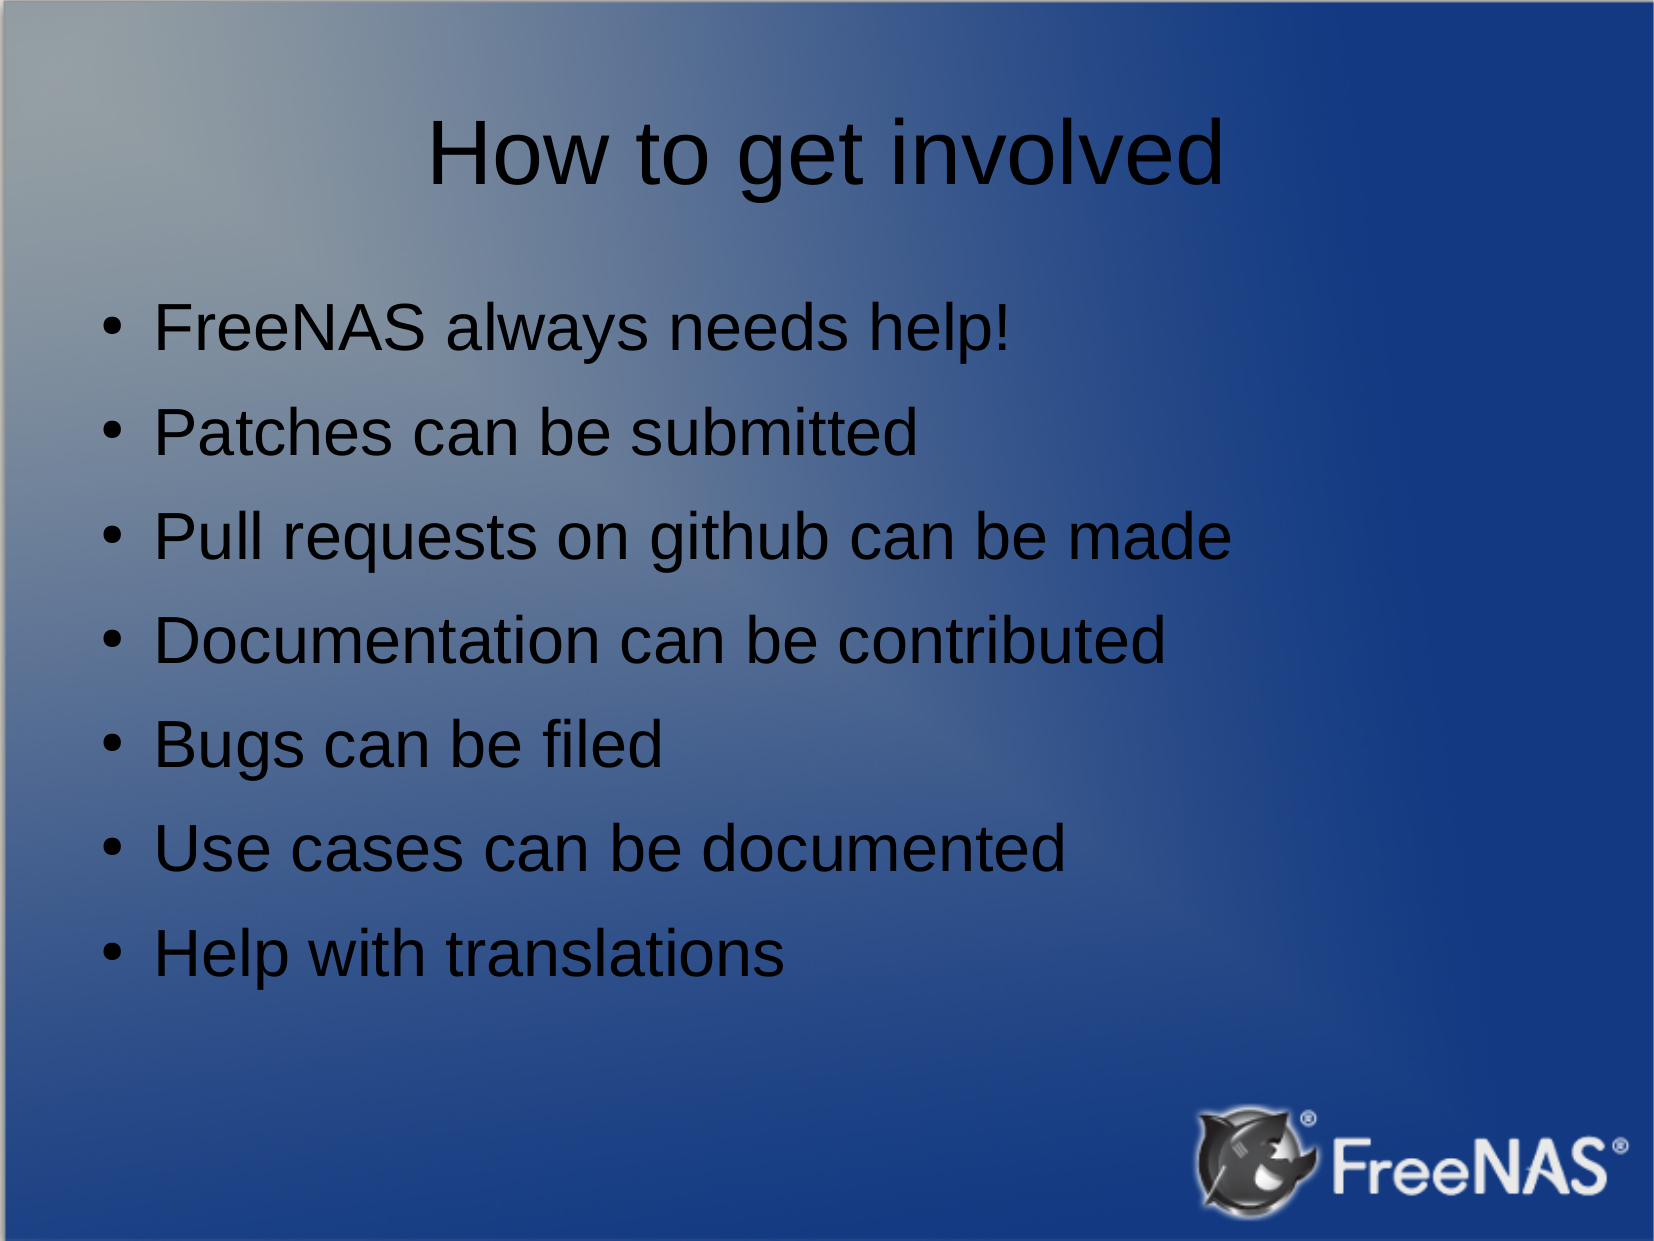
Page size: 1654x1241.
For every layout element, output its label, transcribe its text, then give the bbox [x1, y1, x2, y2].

list FreeNAS always needs help! Patches can be submitted Pull requests on github can be made Documentation can be contributed Bugs can be filed Use cases can be documented Help with translations [82, 290, 1571, 1010]
picture [0, 0, 1654, 1241]
title How to get involved [82, 49, 1571, 257]
